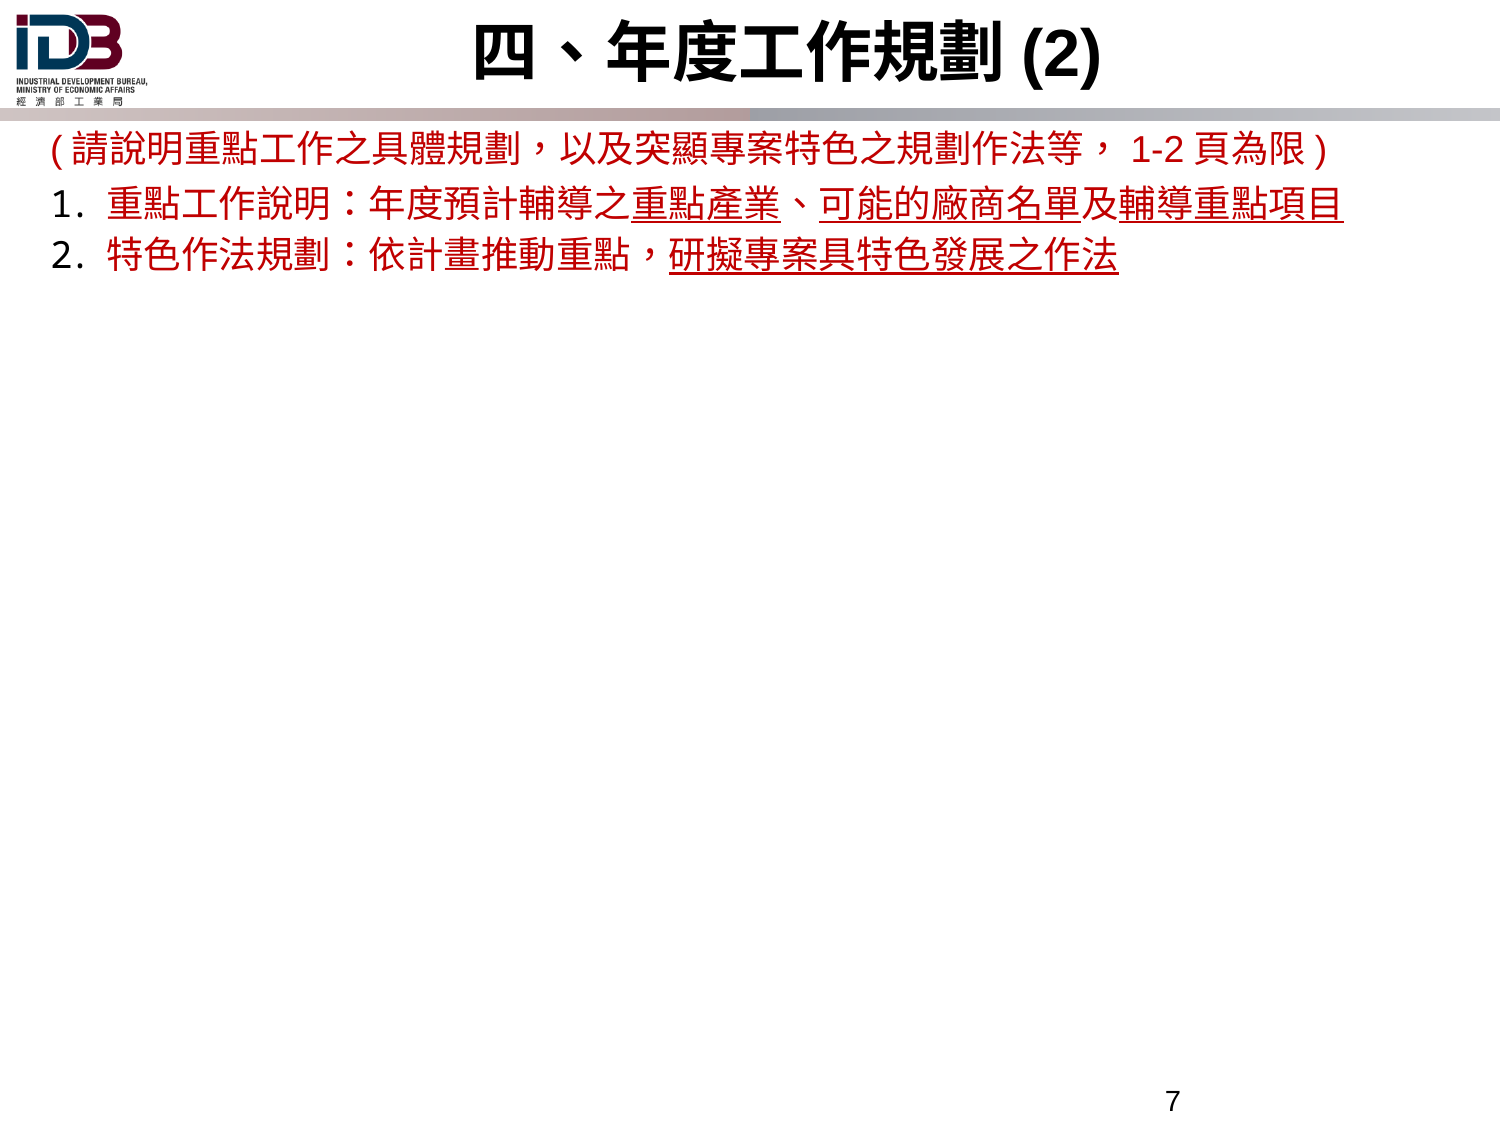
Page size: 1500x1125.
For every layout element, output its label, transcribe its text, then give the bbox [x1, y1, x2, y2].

text_box (請說明重點工作之具體規劃，以及突顯專案特色之規劃作法等，1-2頁為限) [35, 117, 1477, 177]
text_box 重點工作說明：年度預計輔導之重點產業、可能的廠商名單及輔導重點項目 特色作法規劃：依計畫推動重點，研擬專案具特色發展之作法 [35, 173, 1459, 284]
text_box 四、年度工作規劃(2) [0, 19, 1500, 97]
